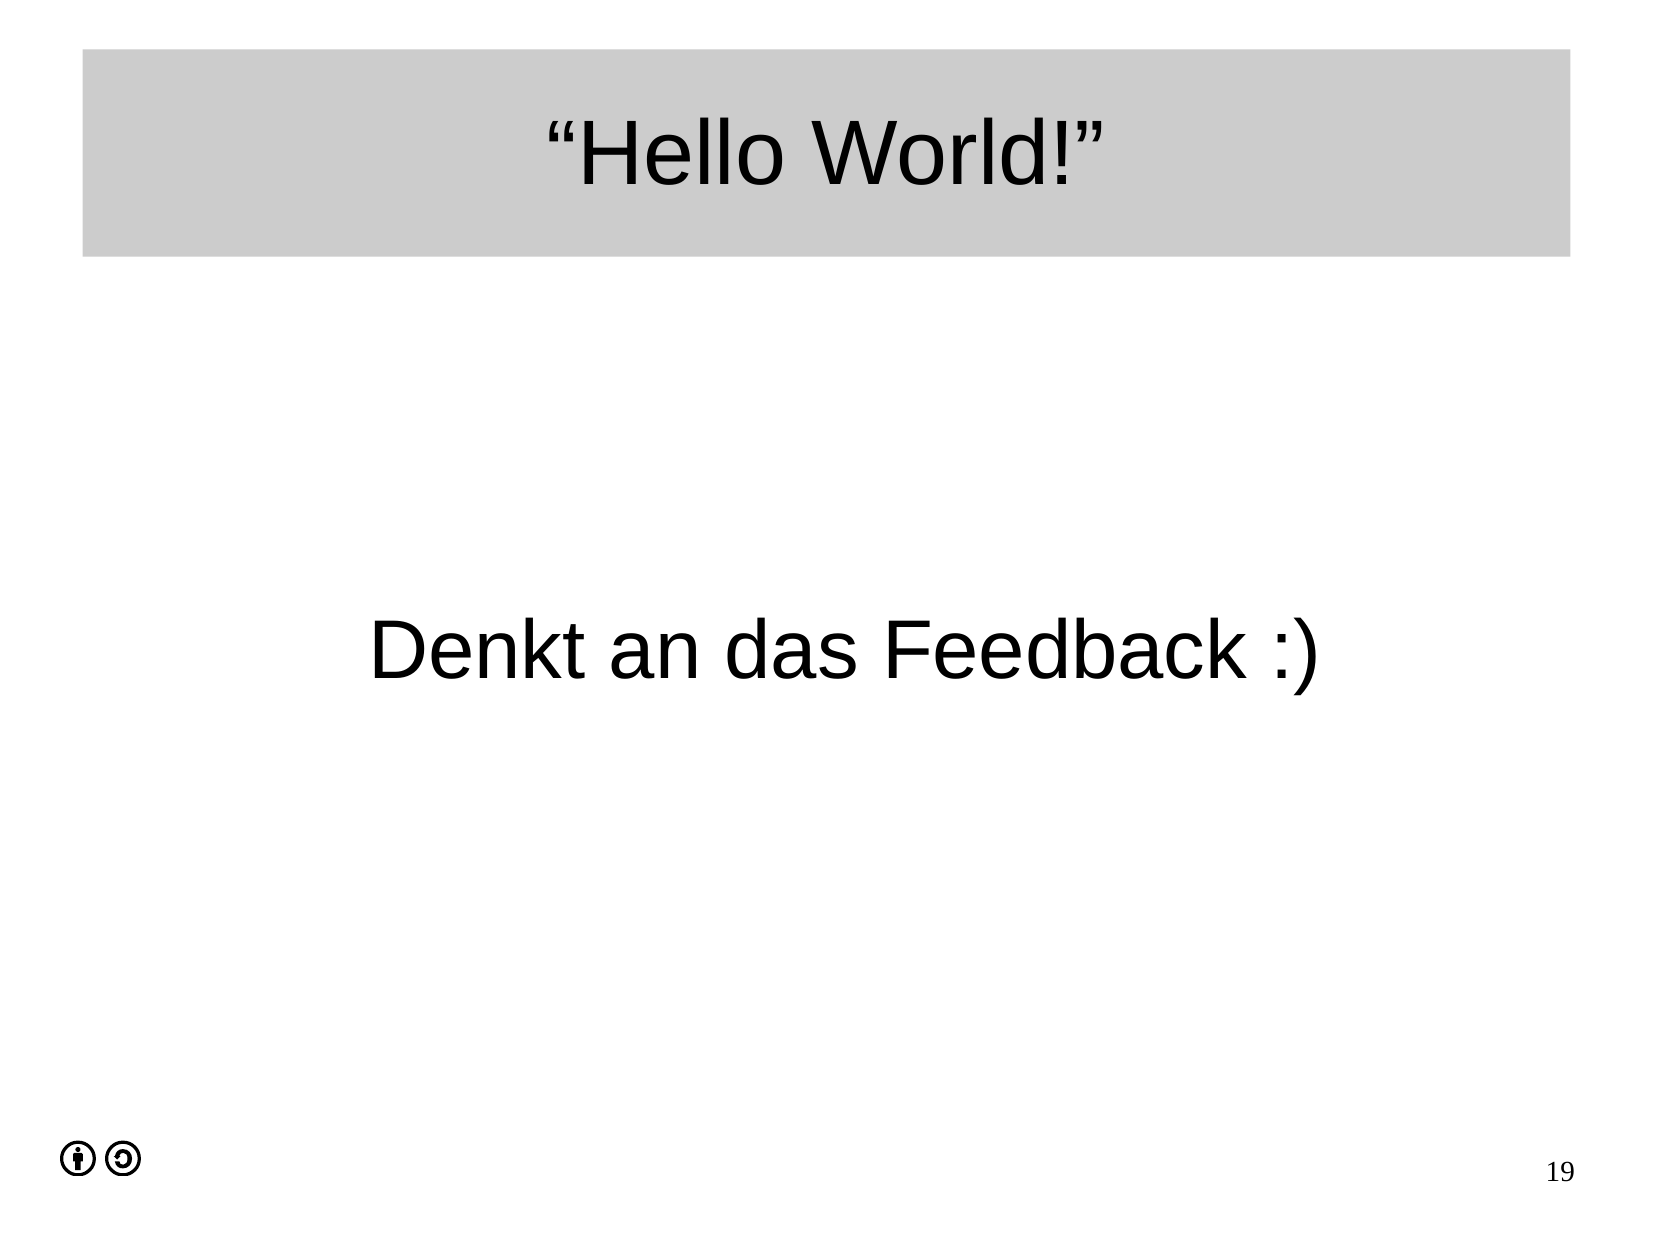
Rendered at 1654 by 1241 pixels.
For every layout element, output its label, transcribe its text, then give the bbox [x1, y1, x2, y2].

title “Hello World!” [82, 49, 1571, 257]
list Denkt an das Feedback :) [82, 290, 1538, 1010]
